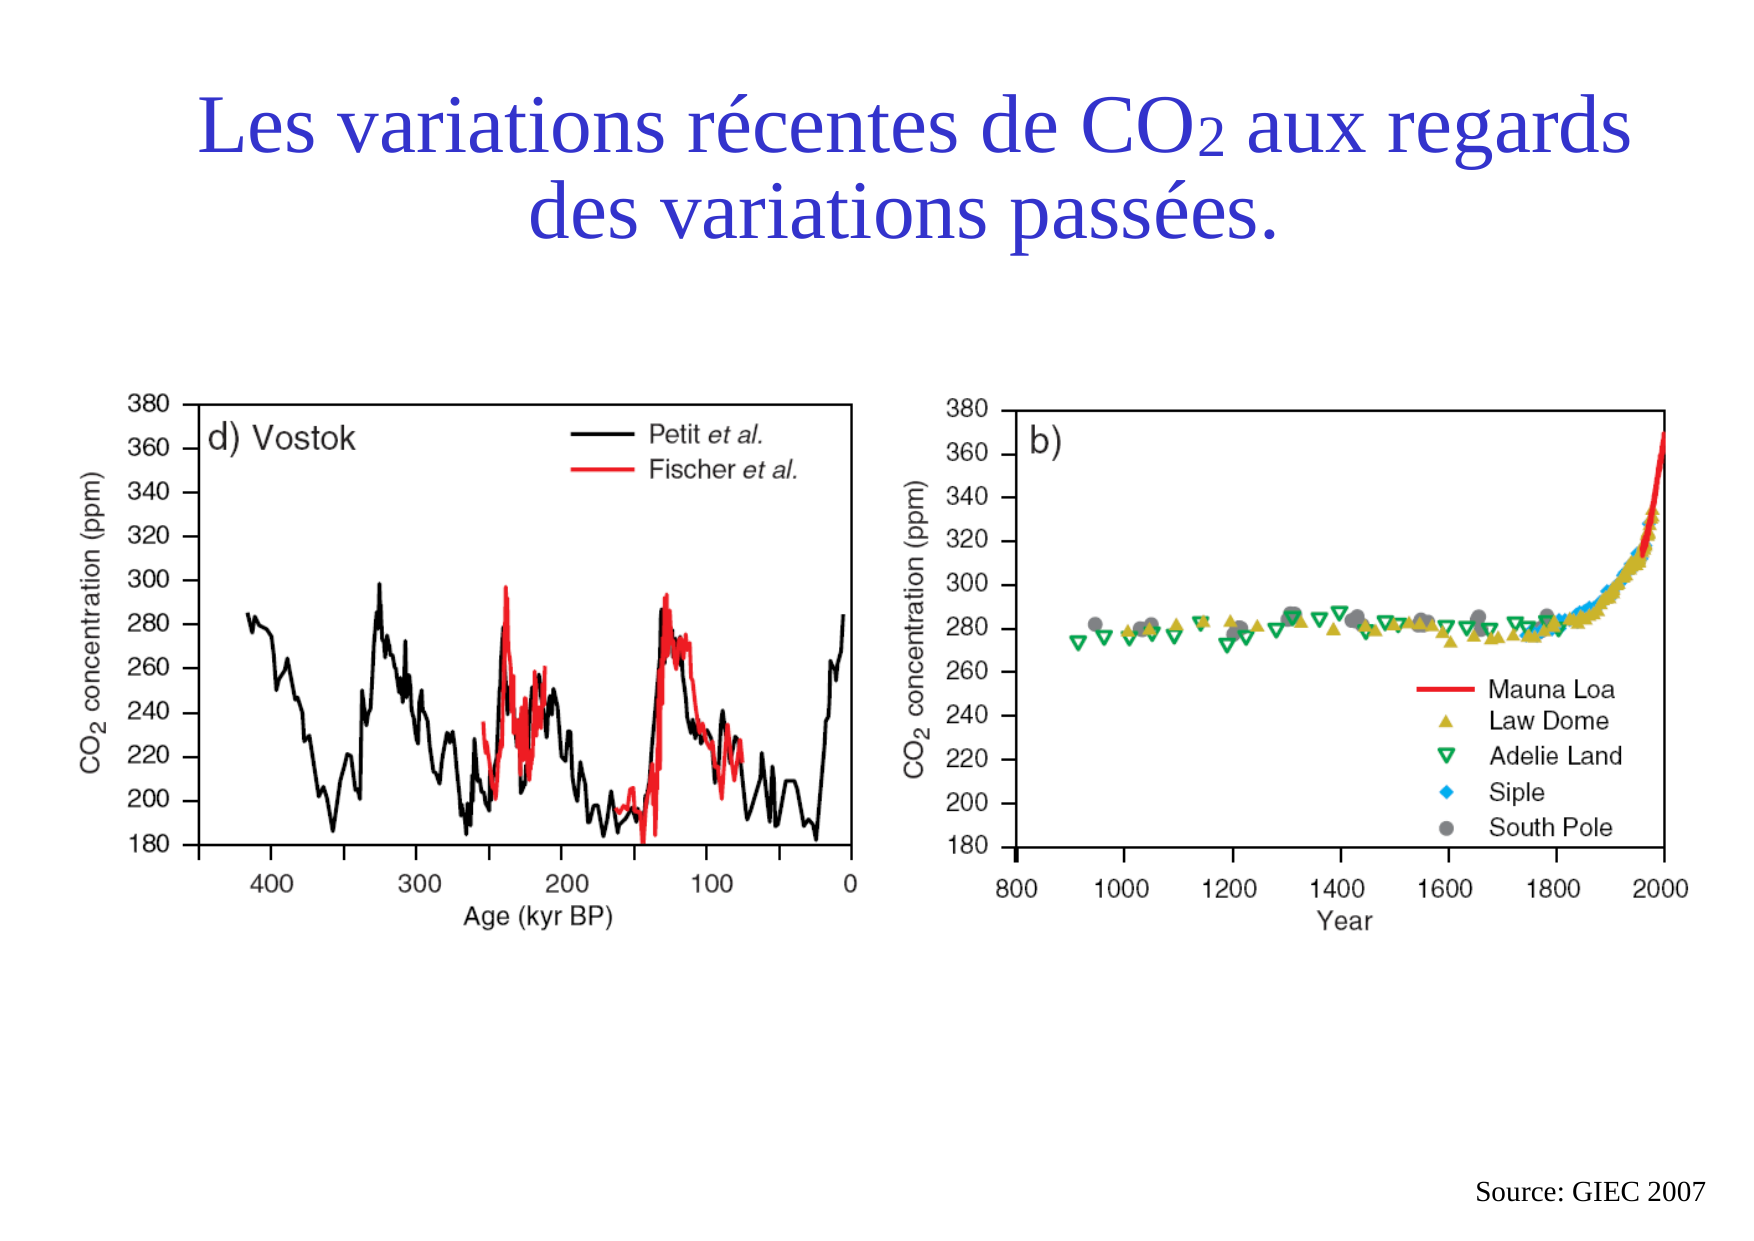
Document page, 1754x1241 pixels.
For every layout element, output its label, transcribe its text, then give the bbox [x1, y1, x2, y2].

text_box Les variations récentes de CO2 aux regards des variations passées. [159, 75, 1672, 265]
text_box Source: GIEC 2007 [1223, 1169, 1722, 1216]
picture [70, 377, 1703, 953]
